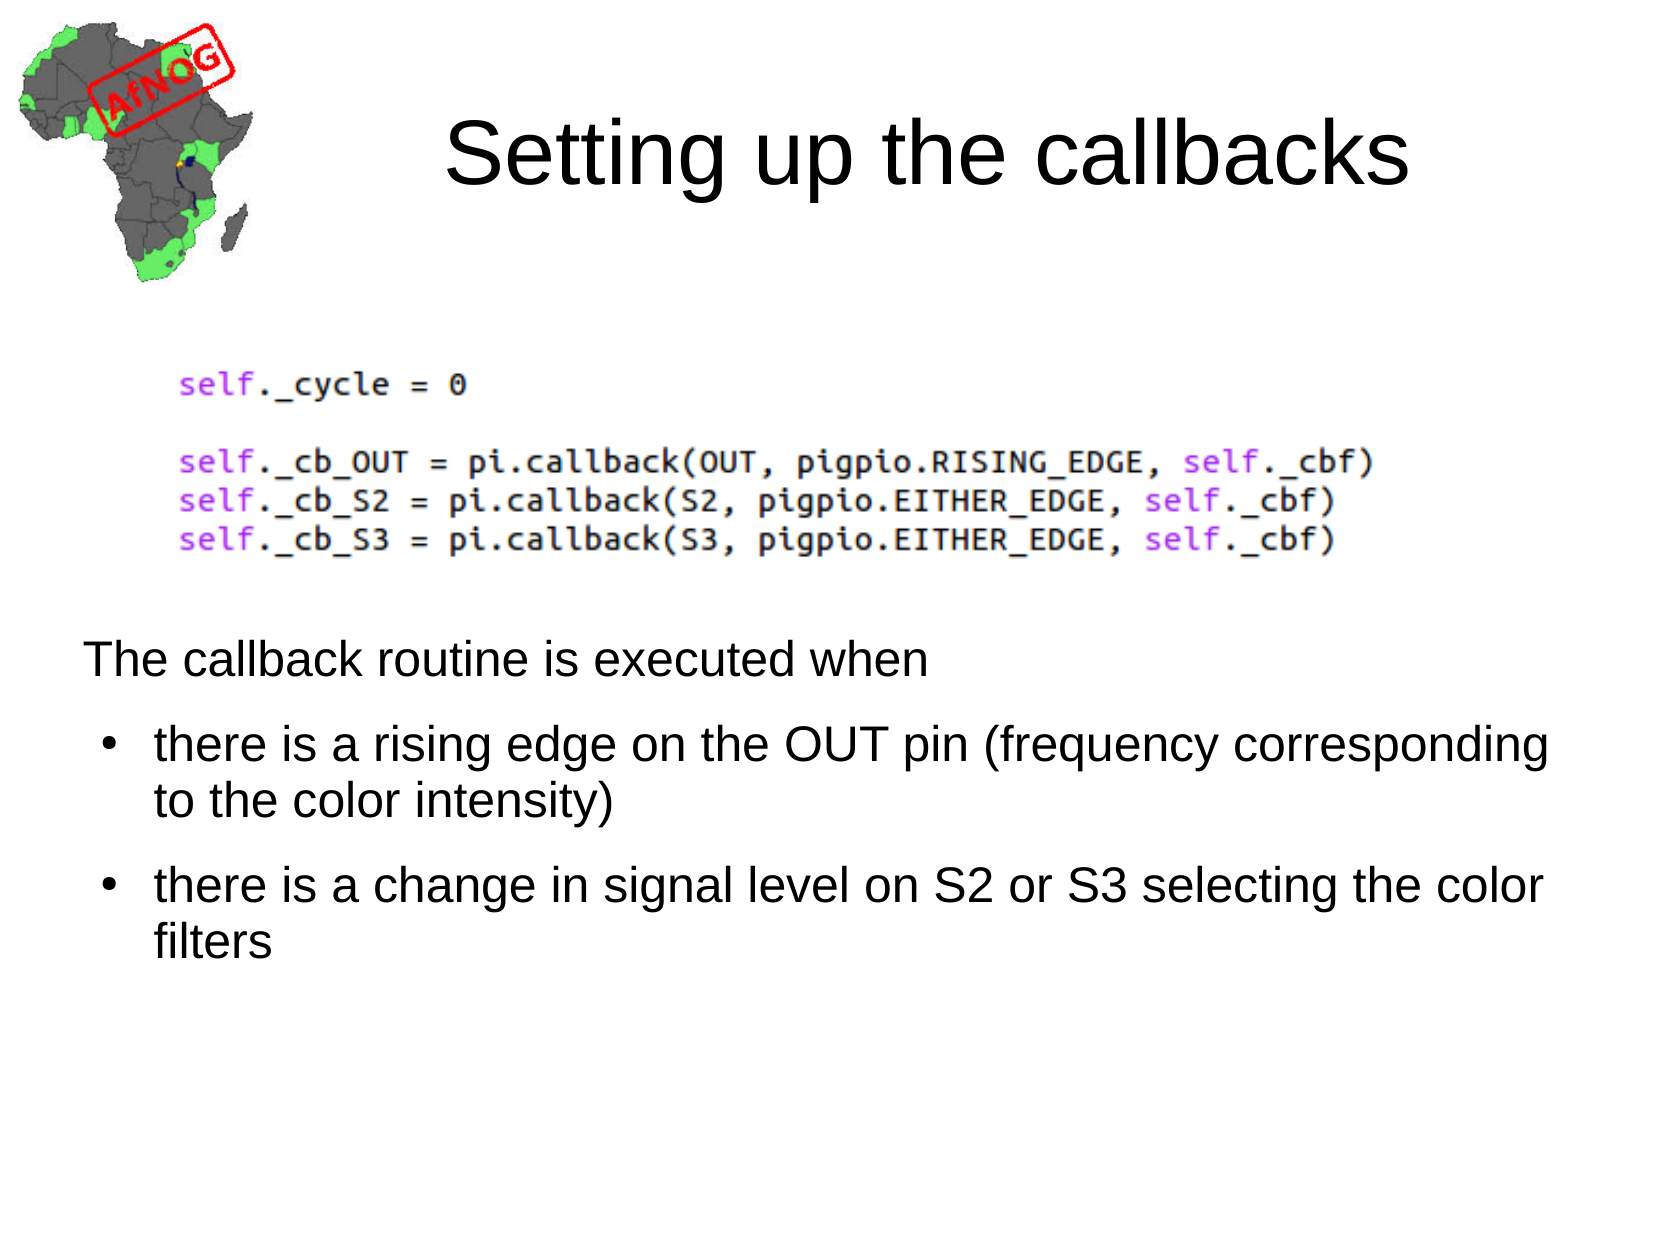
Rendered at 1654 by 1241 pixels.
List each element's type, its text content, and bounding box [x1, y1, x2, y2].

picture [108, 344, 1471, 586]
picture [9, 0, 259, 291]
list The callback routine is executed when there is a rising edge on the OUT pin (frequency corresponding to the color intensity) there is a change in signal level on S2 or S3 selecting the color filters [82, 290, 1571, 1010]
title Setting up the callbacks [285, 49, 1571, 257]
